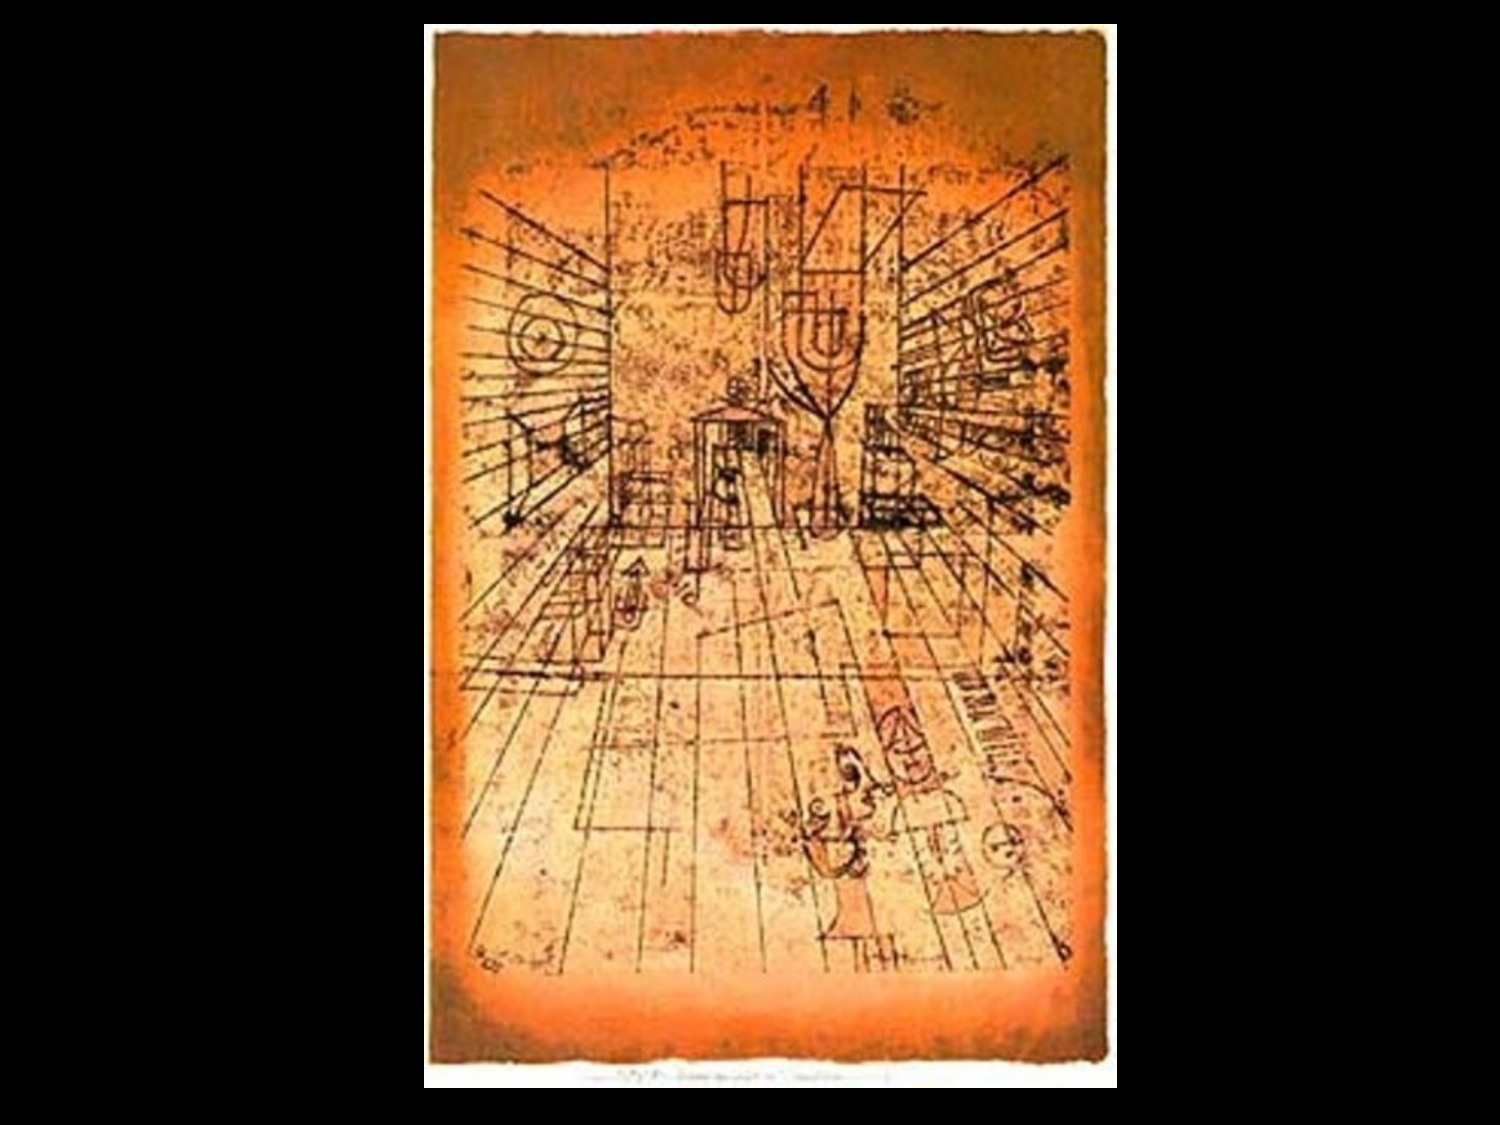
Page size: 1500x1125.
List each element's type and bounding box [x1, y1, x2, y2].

picture [424, 24, 1117, 1088]
